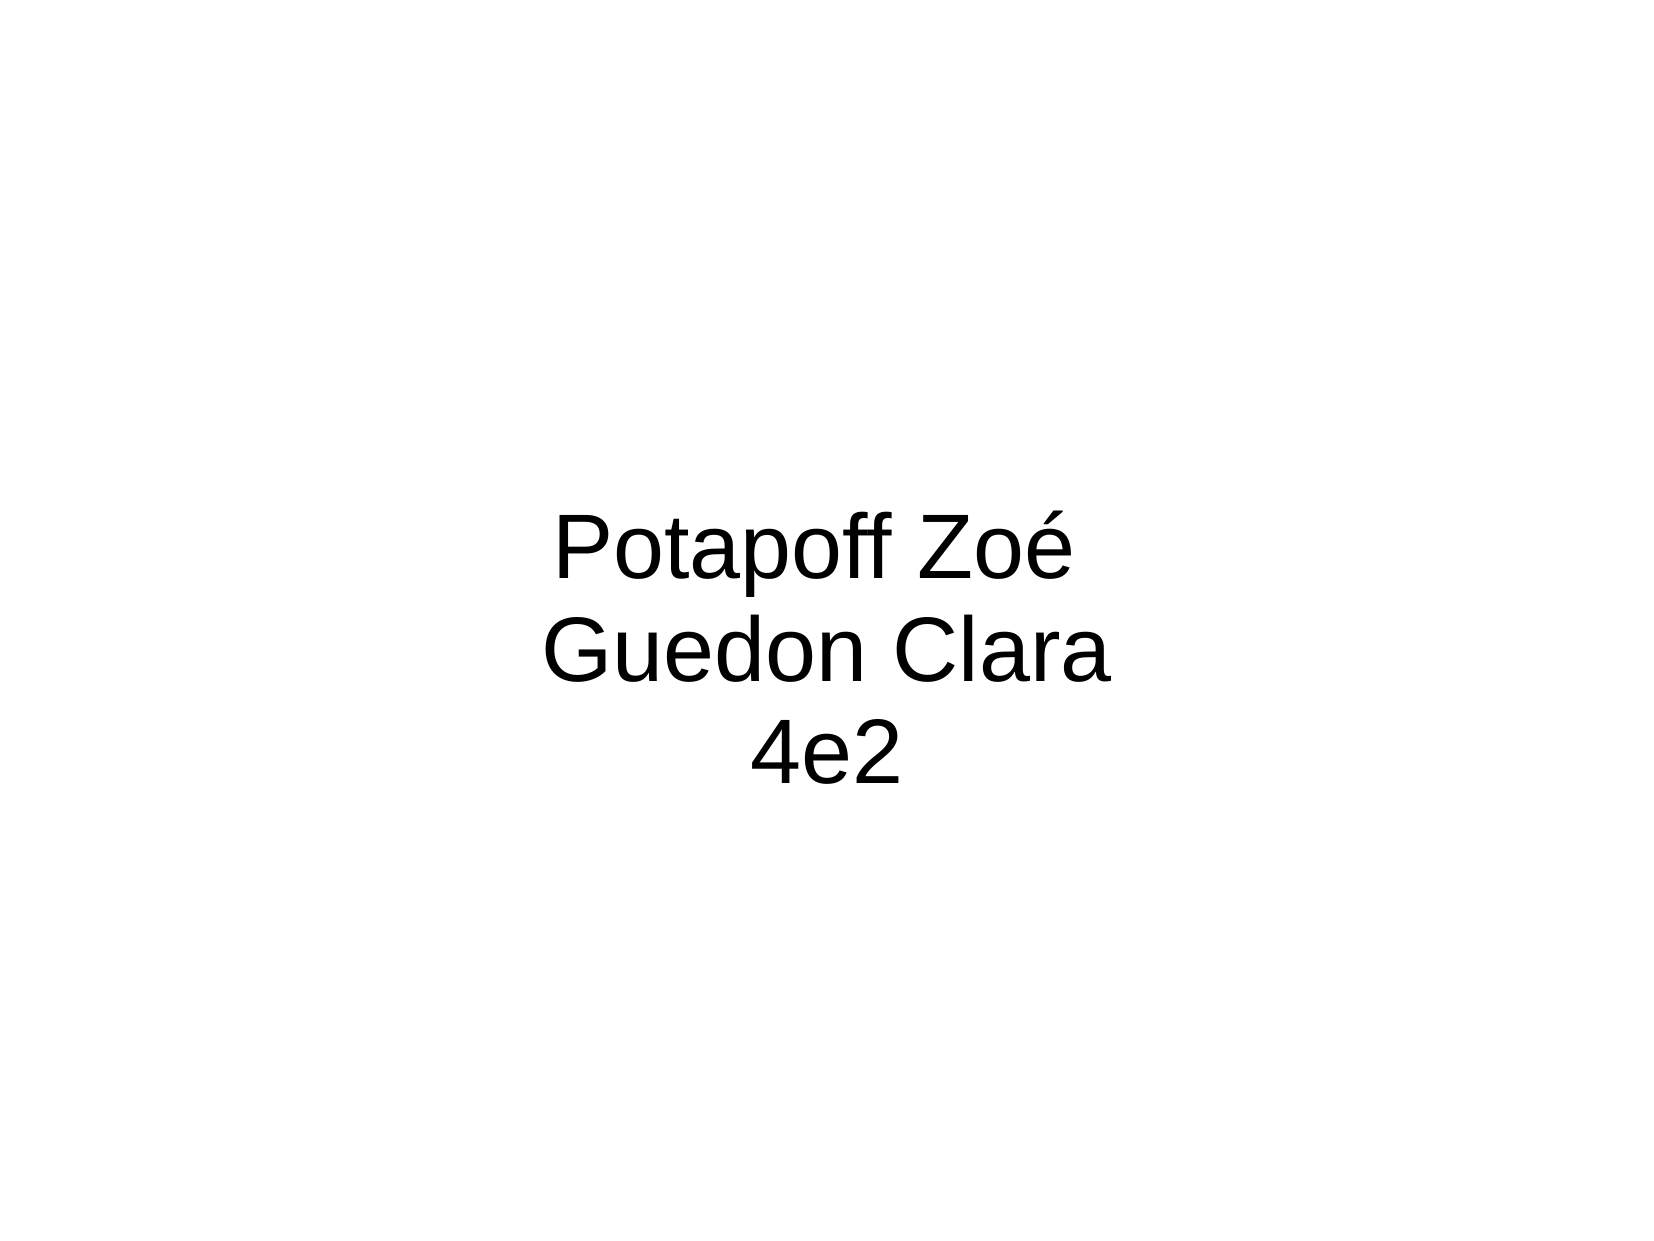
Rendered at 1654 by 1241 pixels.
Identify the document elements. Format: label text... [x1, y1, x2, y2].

title Potapoff Zoé Guedon Clara 4e2 [82, 495, 1571, 804]
